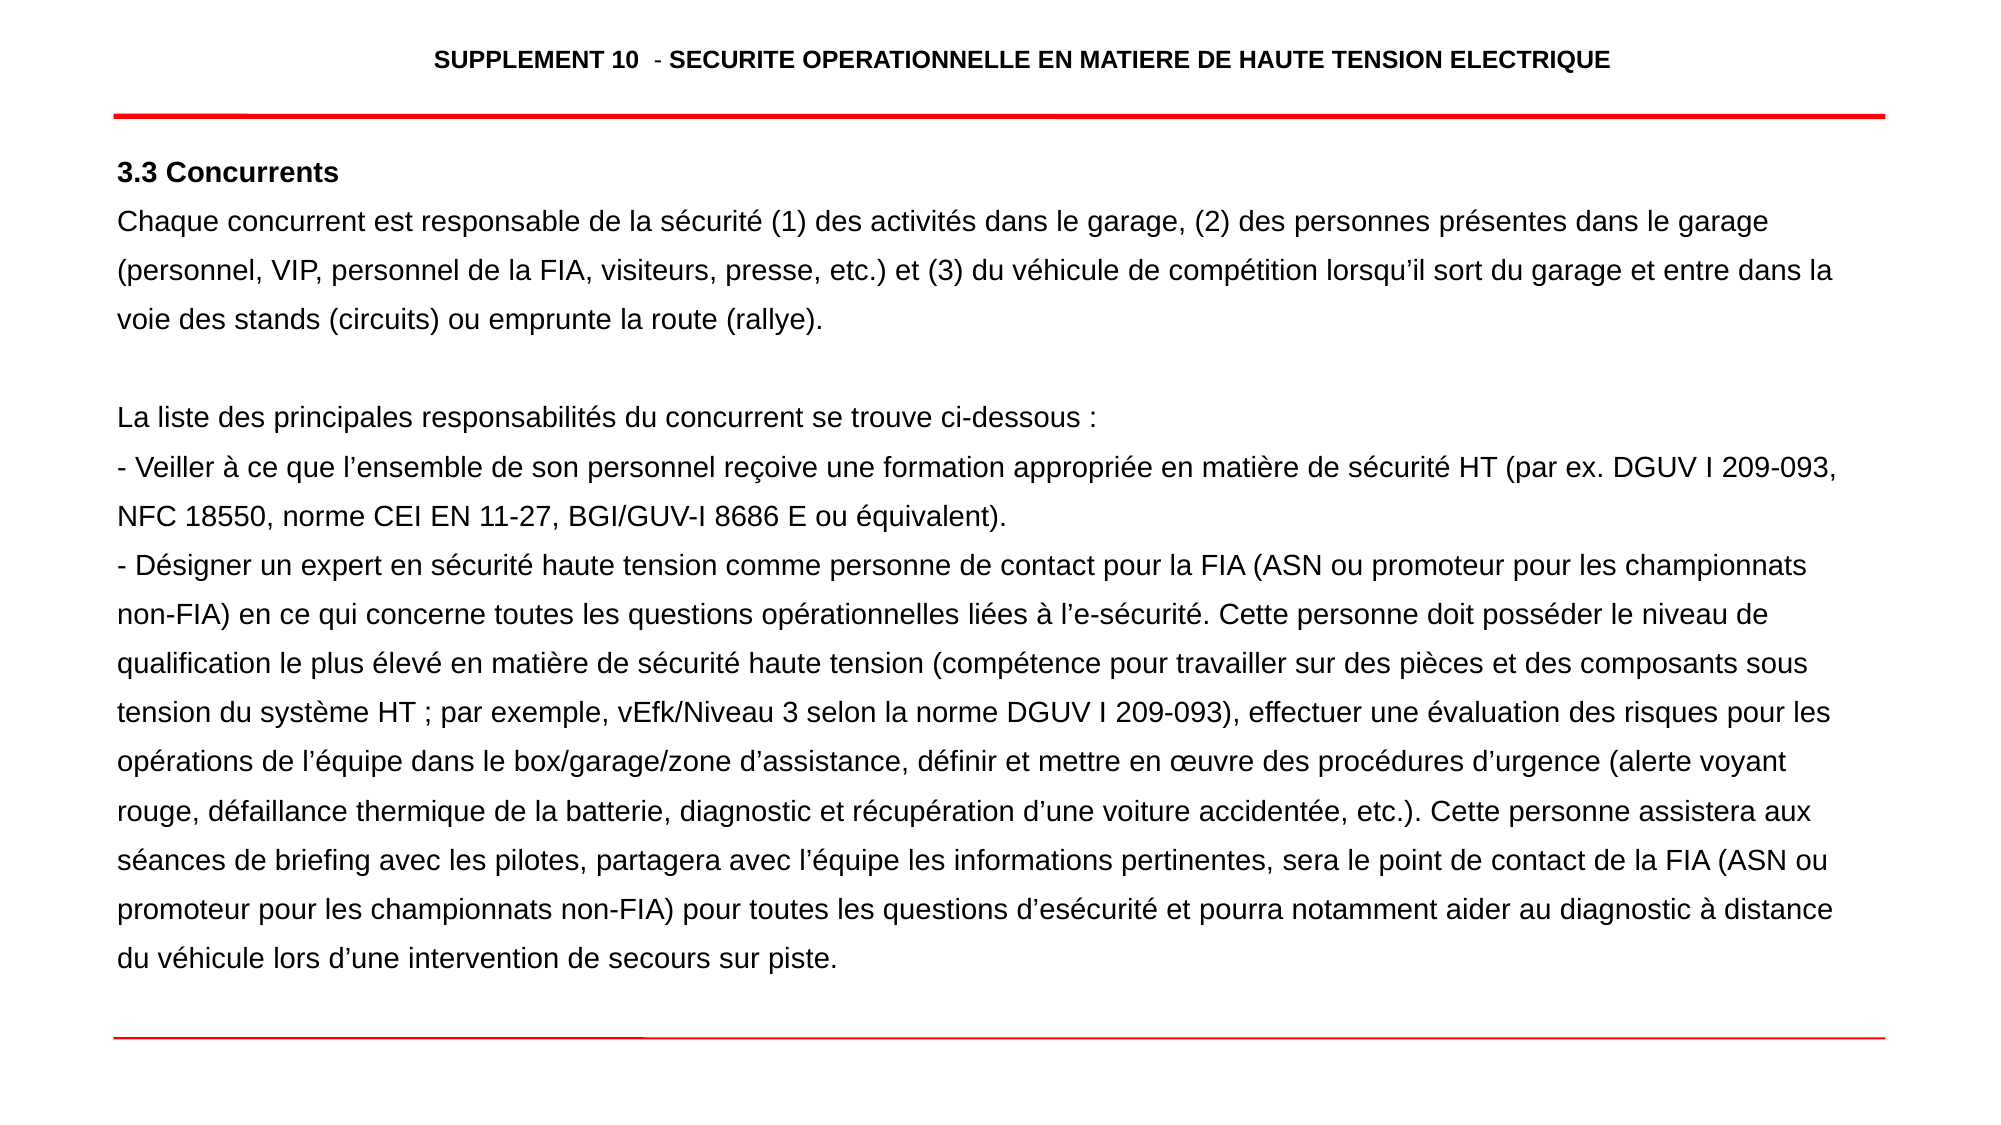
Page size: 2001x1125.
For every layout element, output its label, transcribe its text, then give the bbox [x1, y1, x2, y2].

text_box 3.3 Concurrents Chaque concurrent est responsable de la sécurité (1) des activités dans le garage, (2) des personnes présentes dans le garage (personnel, VIP, personnel de la FIA, visiteurs, presse, etc.) et (3) du véhicule de compétition lorsqu’il sort du garage et entre dans la voie des stands (circuits) ou emprunte la route (rallye). La liste des principales responsabilités du concurrent se trouve ci-dessous : - Veiller à ce que l’ensemble de son personnel reçoive une formation appropriée en matière de sécurité HT (par ex. DGUV I 209-093, NFC 18550, norme CEI EN 11-27, BGI/GUV-I 8686 E ou équivalent). - Désigner un expert en sécurité haute tension comme personne de contact pour la FIA (ASN ou promoteur pour les championnats non-FIA) en ce qui concerne toutes les questions opérationnelles liées à l’e-sécurité. Cette personne doit posséder le niveau de qualification le plus élevé en matière de sécurité haute tension (compétence pour travailler sur des pièces et des composants sous tension du système HT ; par exemple, vEfk/Niveau 3 selon la norme DGUV I 209-093), effectuer une évaluation des risques pour les opérations de l’équipe dans le box/garage/zone d’assistance, définir et mettre en œuvre des procédures d’urgence (alerte voyant rouge, défaillance thermique de la batterie, diagnostic et récupération d’une voiture accidentée, etc.). Cette personne assistera aux séances de briefing avec les pilotes, partagera avec l’équipe les informations pertinentes, sera le point de contact de la FIA (ASN ou promoteur pour les championnats non-FIA) pour toutes les questions d’esécurité et pourra notamment aider au diagnostic à distance du véhicule lors d’une intervention de secours sur piste. [102, 132, 1875, 1032]
text_box SUPPLEMENT 10 - SECURITE OPERATIONNELLE EN MATIERE DE HAUTE TENSION ELECTRIQUE [173, 38, 1895, 82]
